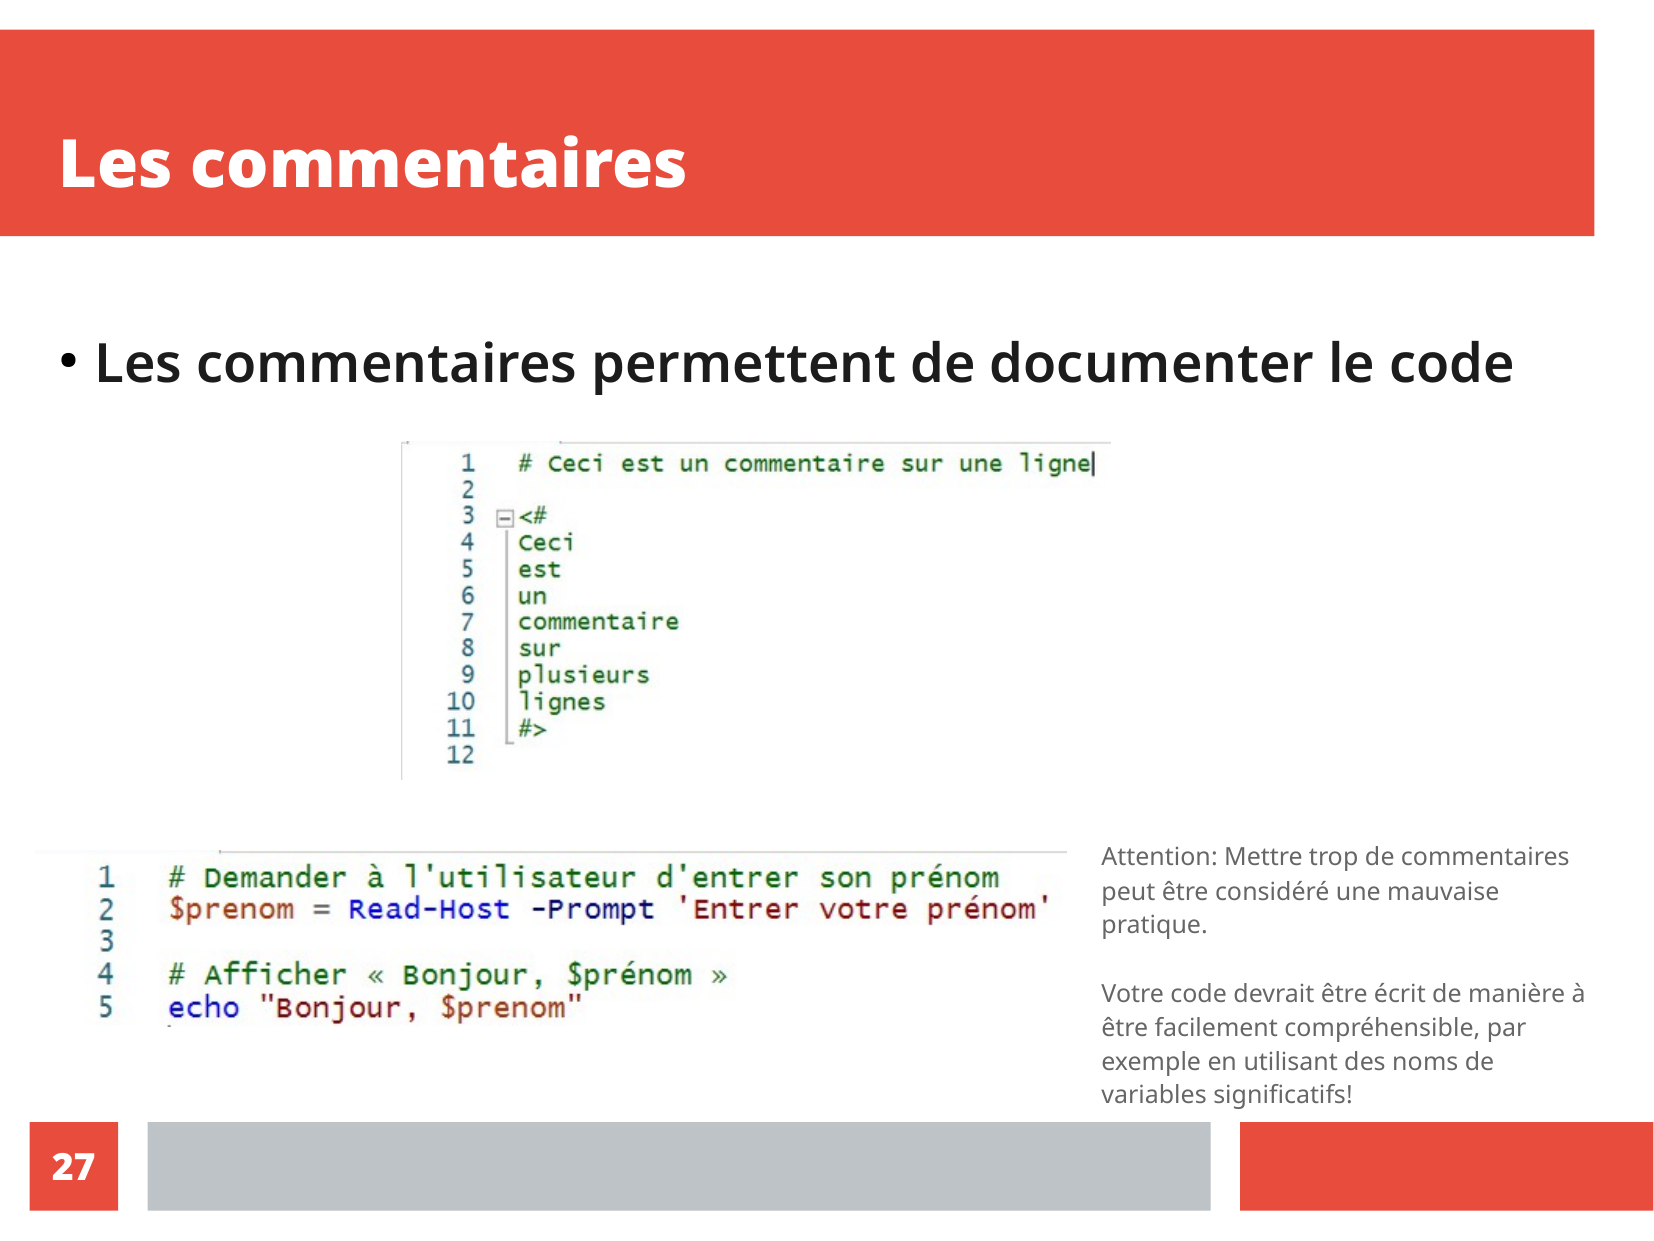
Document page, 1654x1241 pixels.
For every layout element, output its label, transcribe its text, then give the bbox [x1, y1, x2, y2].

list Les commentaires permettent de documenter le code [59, 324, 1565, 461]
text_box Attention: Mettre trop de commentaires peut être considéré une mauvaise pratique. Votre code devrait être écrit de manière à être facilement compréhensible, par exemple en utilisant des noms de variables significatifs! [1086, 831, 1619, 1111]
picture [401, 441, 1111, 780]
title Les commentaires [59, 59, 1595, 207]
picture [35, 850, 1067, 1027]
